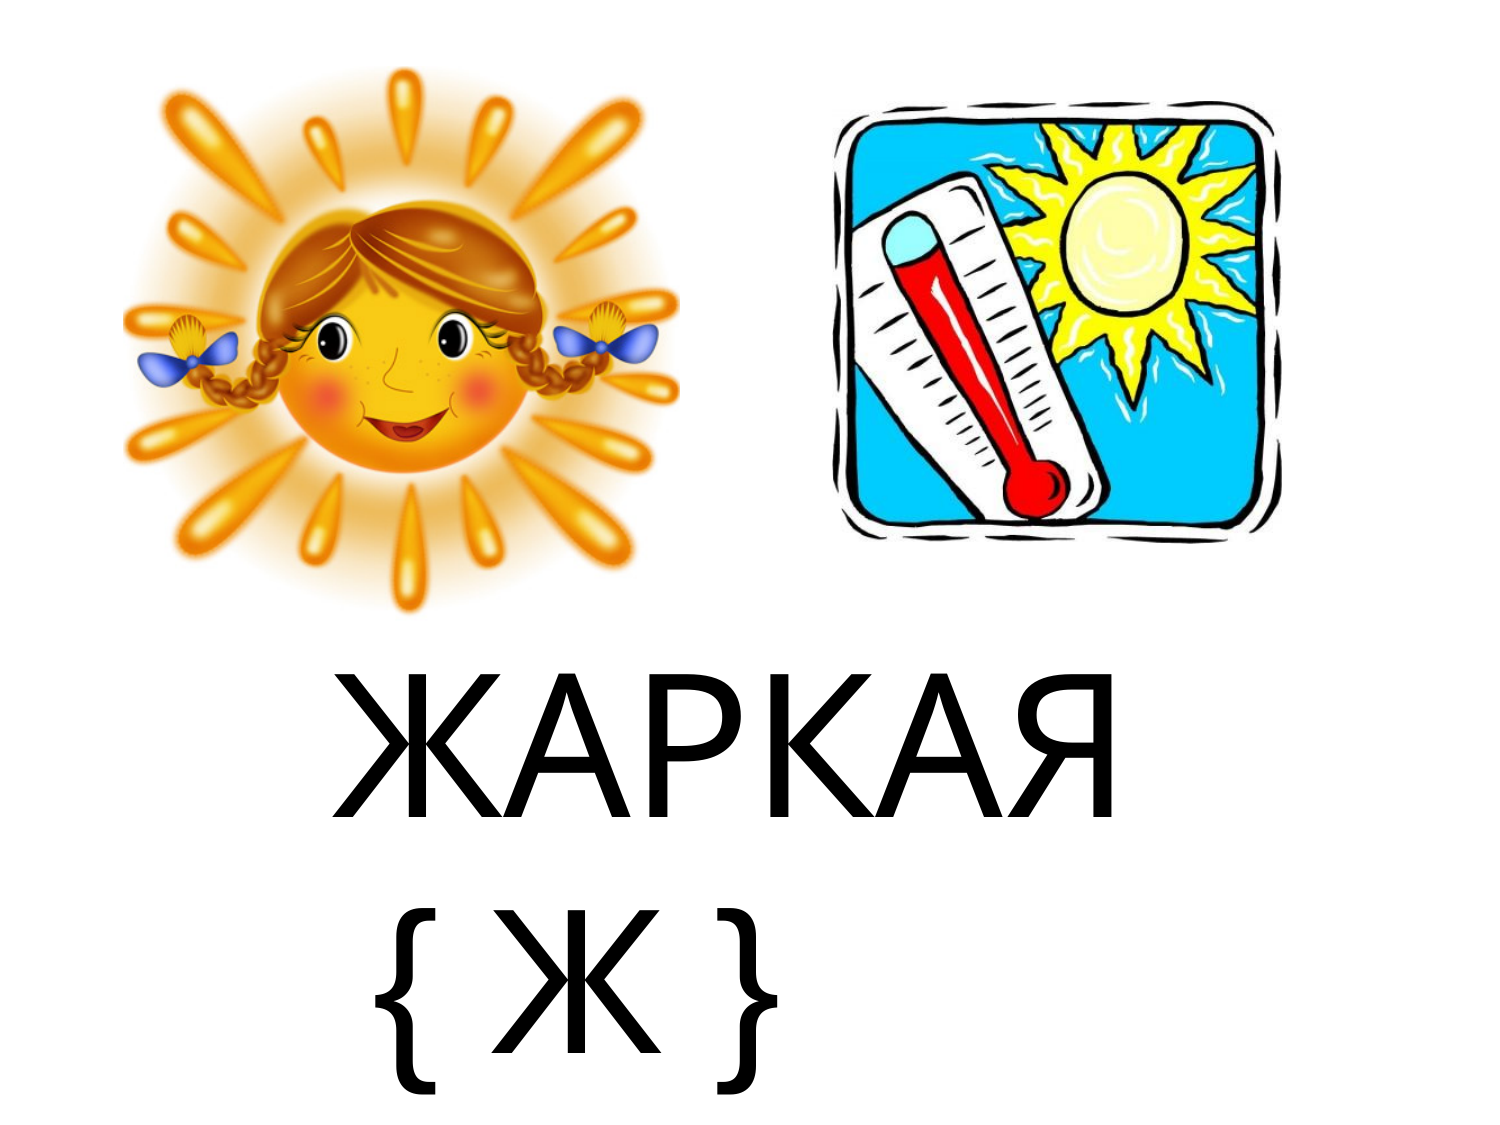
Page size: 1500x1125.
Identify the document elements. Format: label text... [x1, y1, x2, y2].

text_box { Ж } [253, 845, 1258, 1101]
picture [123, 66, 680, 622]
text_box ЖАРКАЯ [265, 609, 1270, 865]
picture [832, 101, 1282, 544]
